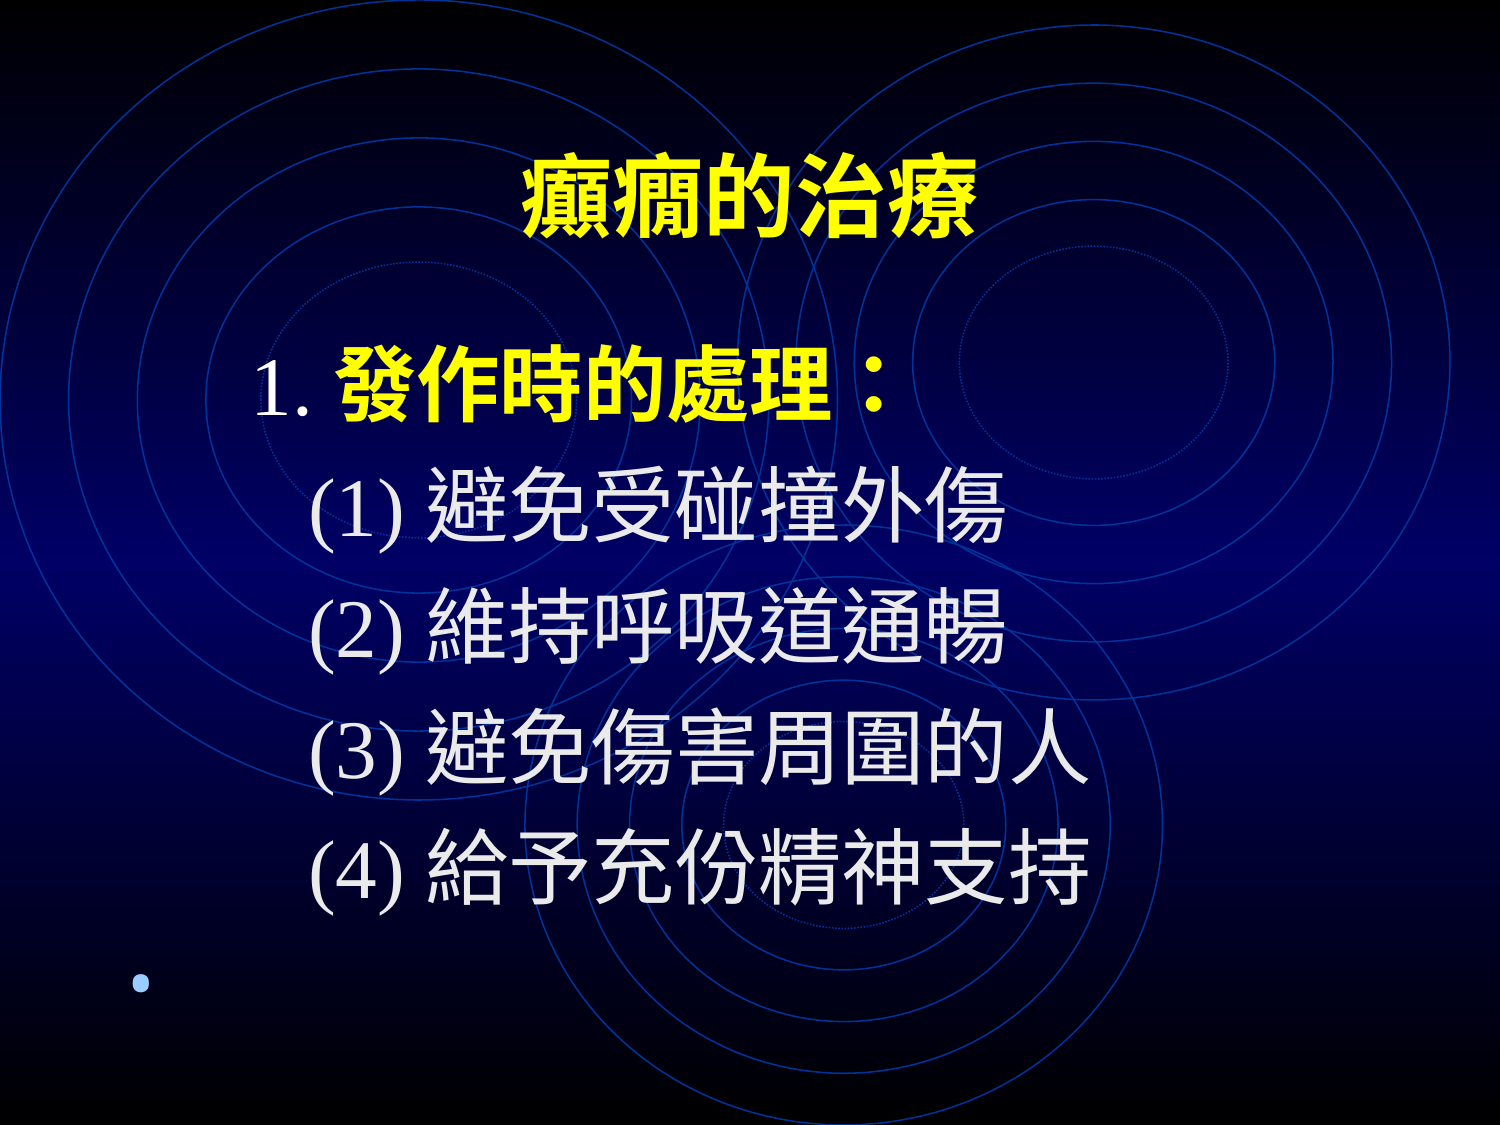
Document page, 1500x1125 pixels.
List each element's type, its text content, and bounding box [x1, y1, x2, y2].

title 癲癇的治療 [112, 99, 1388, 288]
list 1.發作時的處理： (1)避免受碰撞外傷 (2)維持呼吸道通暢 (3)避免傷害周圍的人 (4)給予充份精神支持 [112, 324, 1388, 1000]
